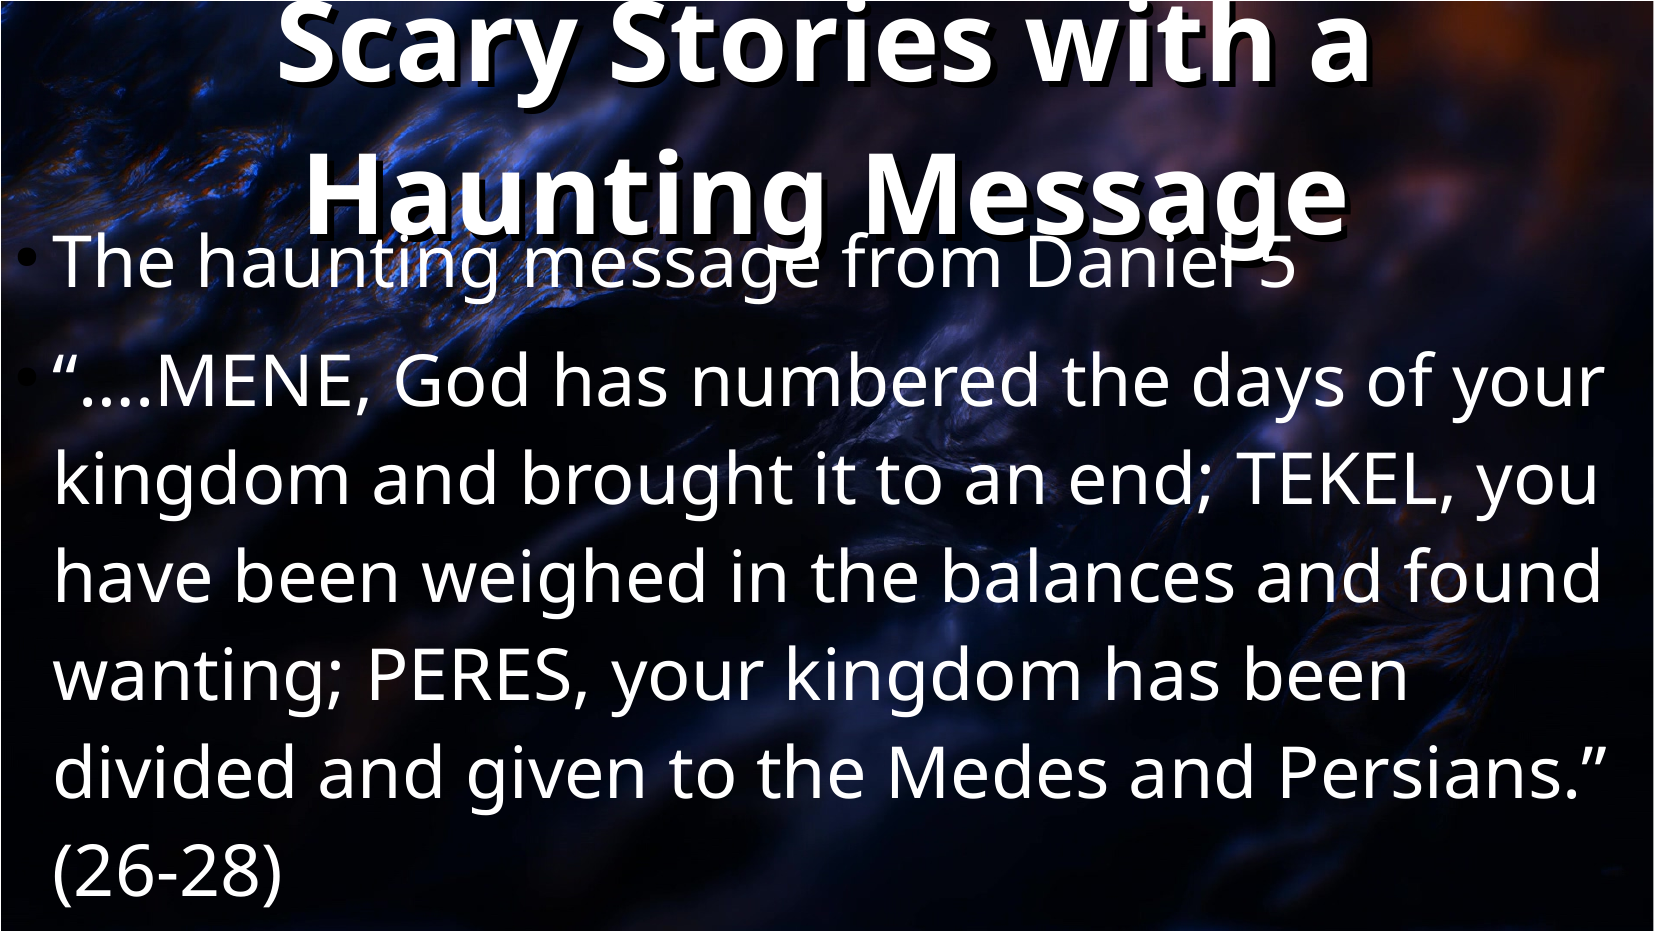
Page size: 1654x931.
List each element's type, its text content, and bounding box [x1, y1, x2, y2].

title Scary Stories with a Haunting Message [1, 0, 1651, 210]
list The haunting message from Daniel 5 “….MENE, God has numbered the days of your kingdom and brought it to an end; TEKEL, you have been weighed in the balances and found wanting; PERES, your kingdom has been divided and given to the Medes and Persians.” (26-28) [1, 210, 1654, 931]
